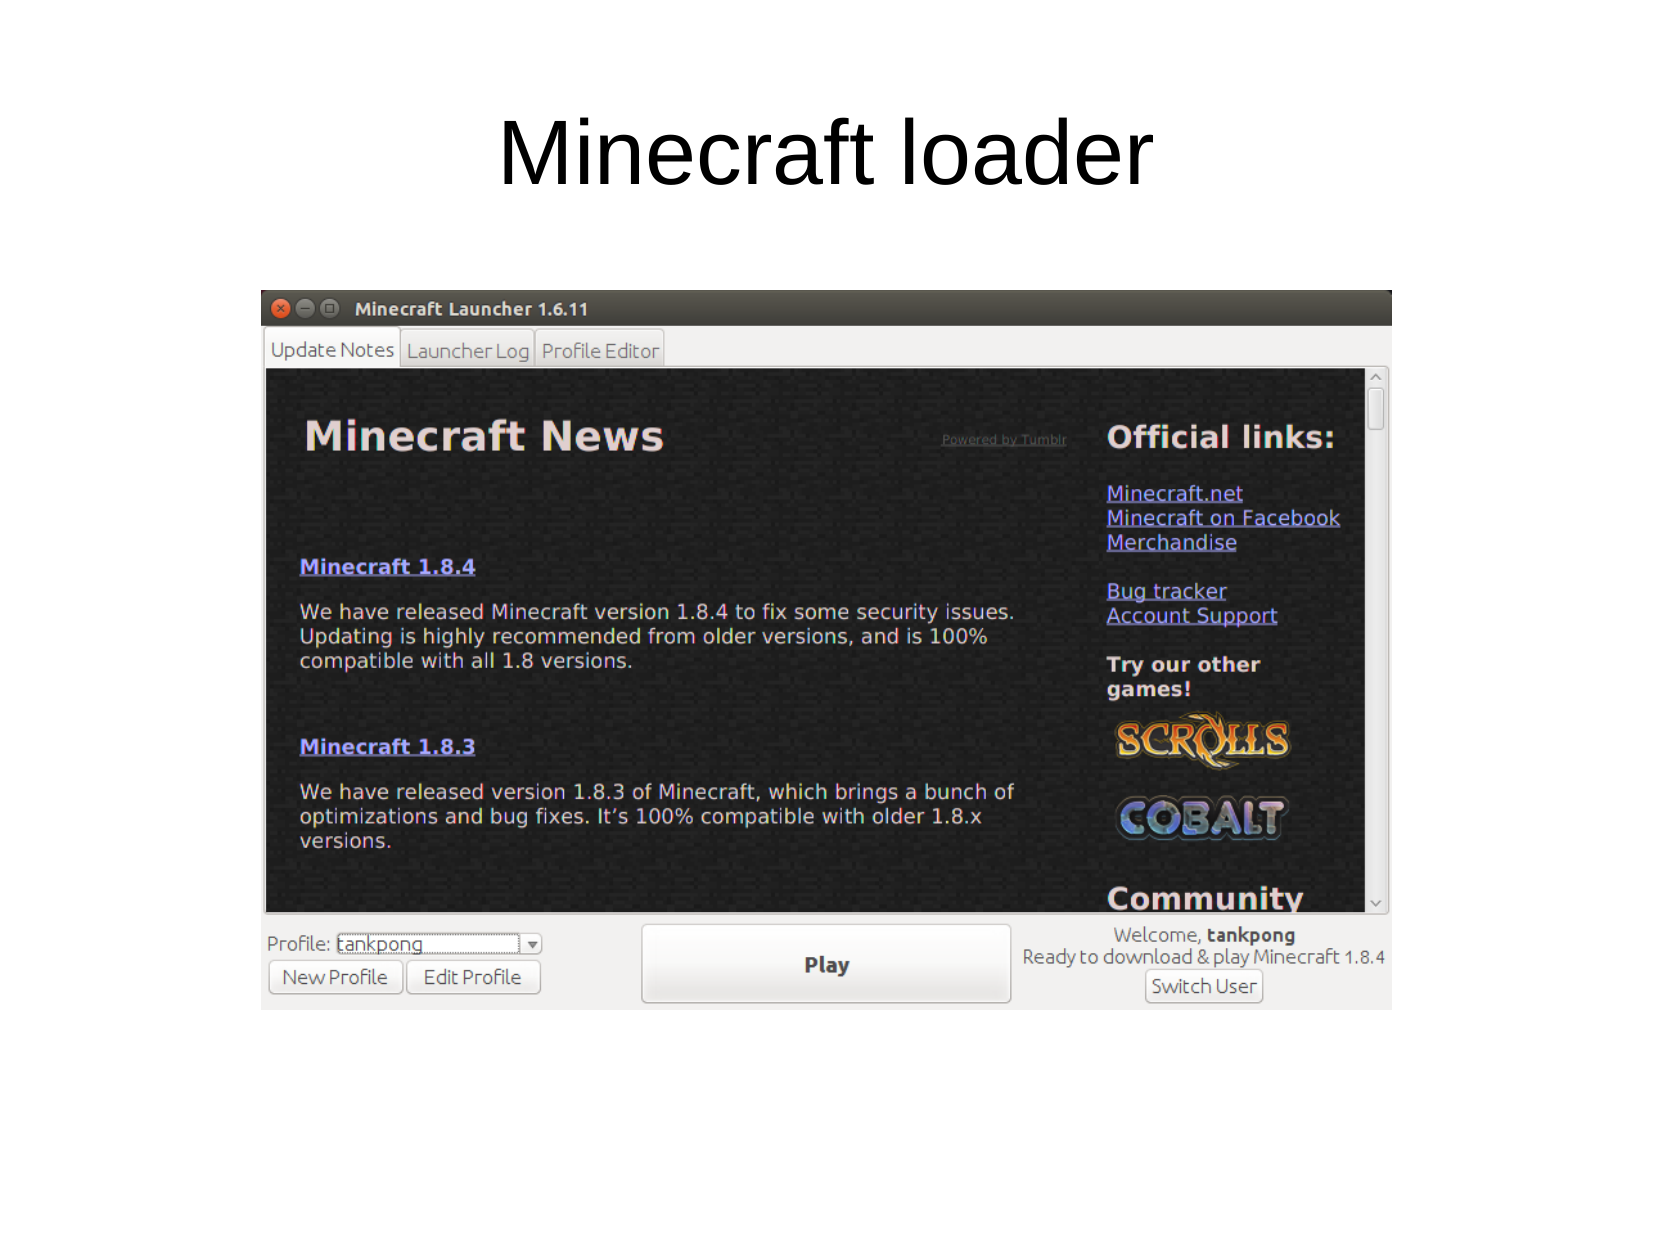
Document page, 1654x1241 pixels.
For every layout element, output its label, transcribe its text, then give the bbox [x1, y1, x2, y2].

picture [261, 290, 1392, 1010]
title Minecraft loader [82, 49, 1571, 257]
